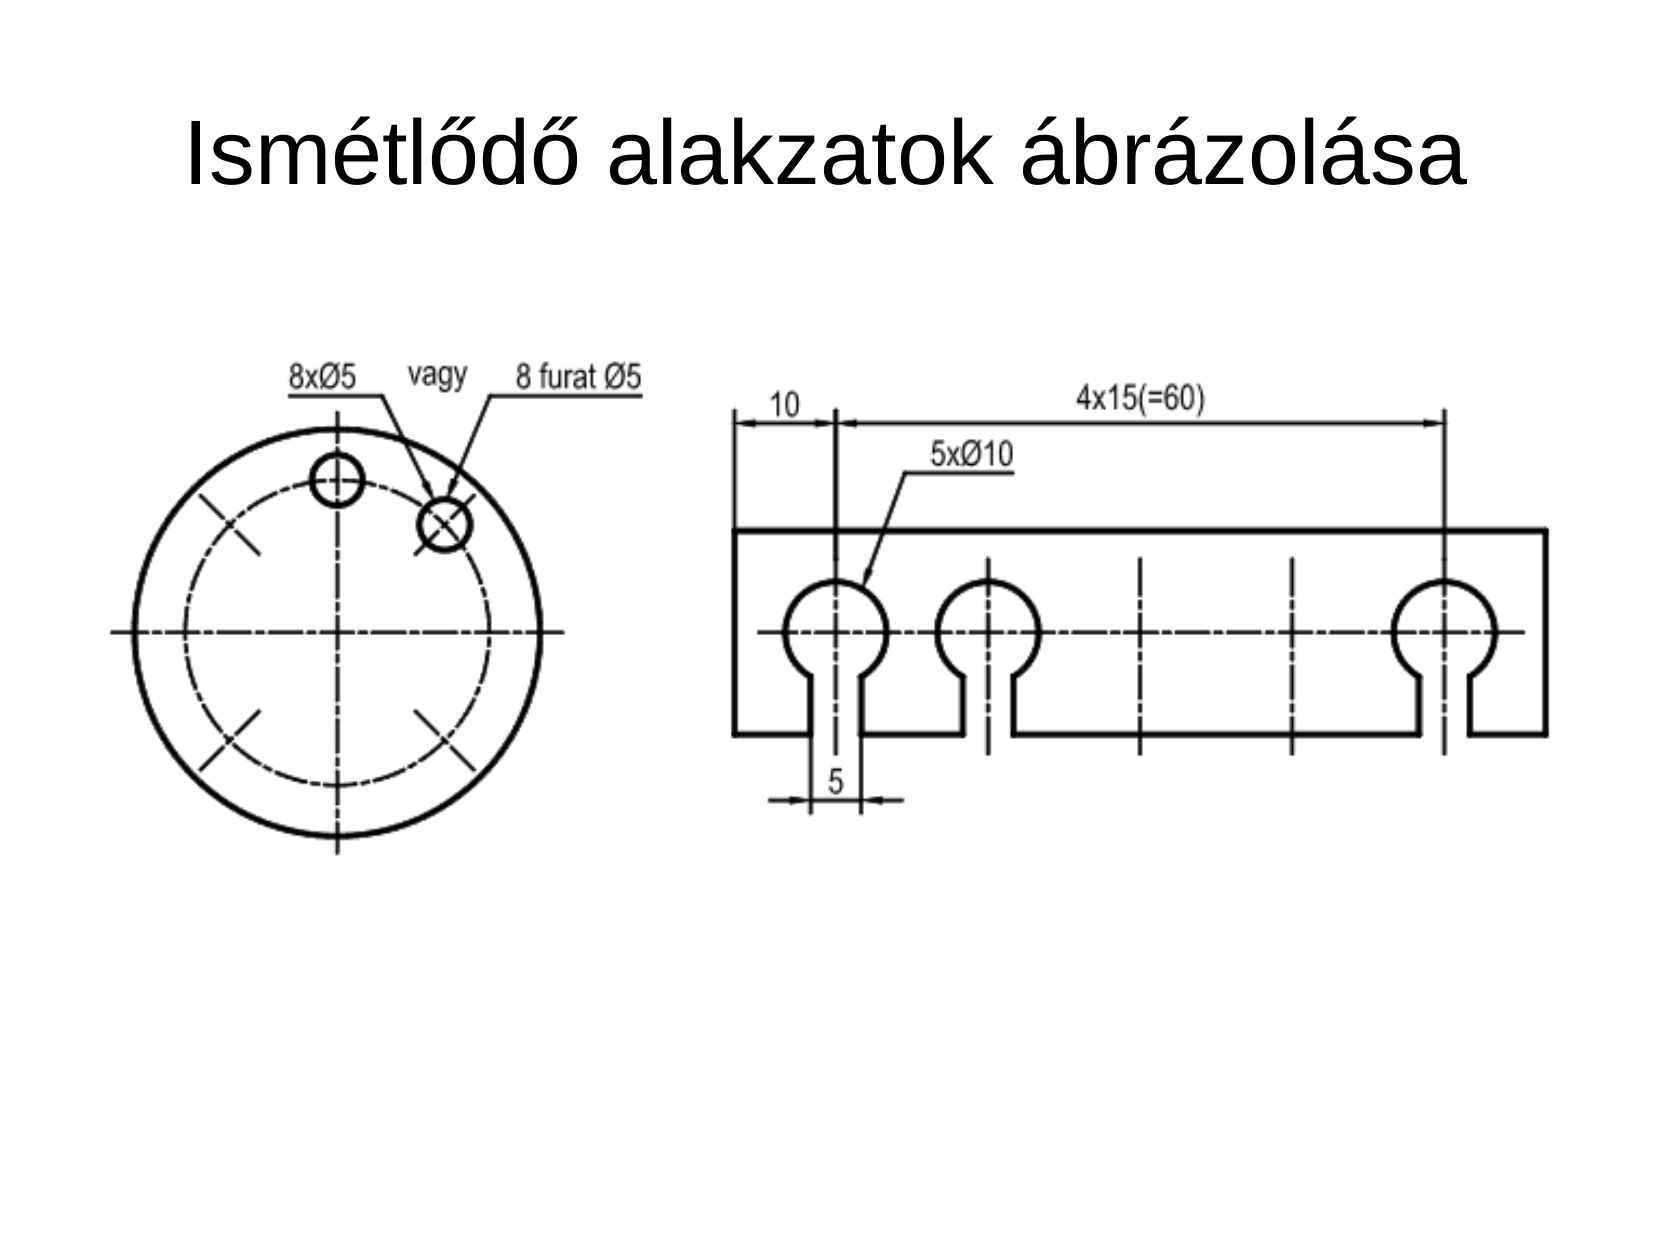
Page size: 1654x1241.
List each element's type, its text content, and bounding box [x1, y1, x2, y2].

title Ismétlődő alakzatok ábrázolása [82, 49, 1571, 257]
picture [81, 332, 1571, 886]
